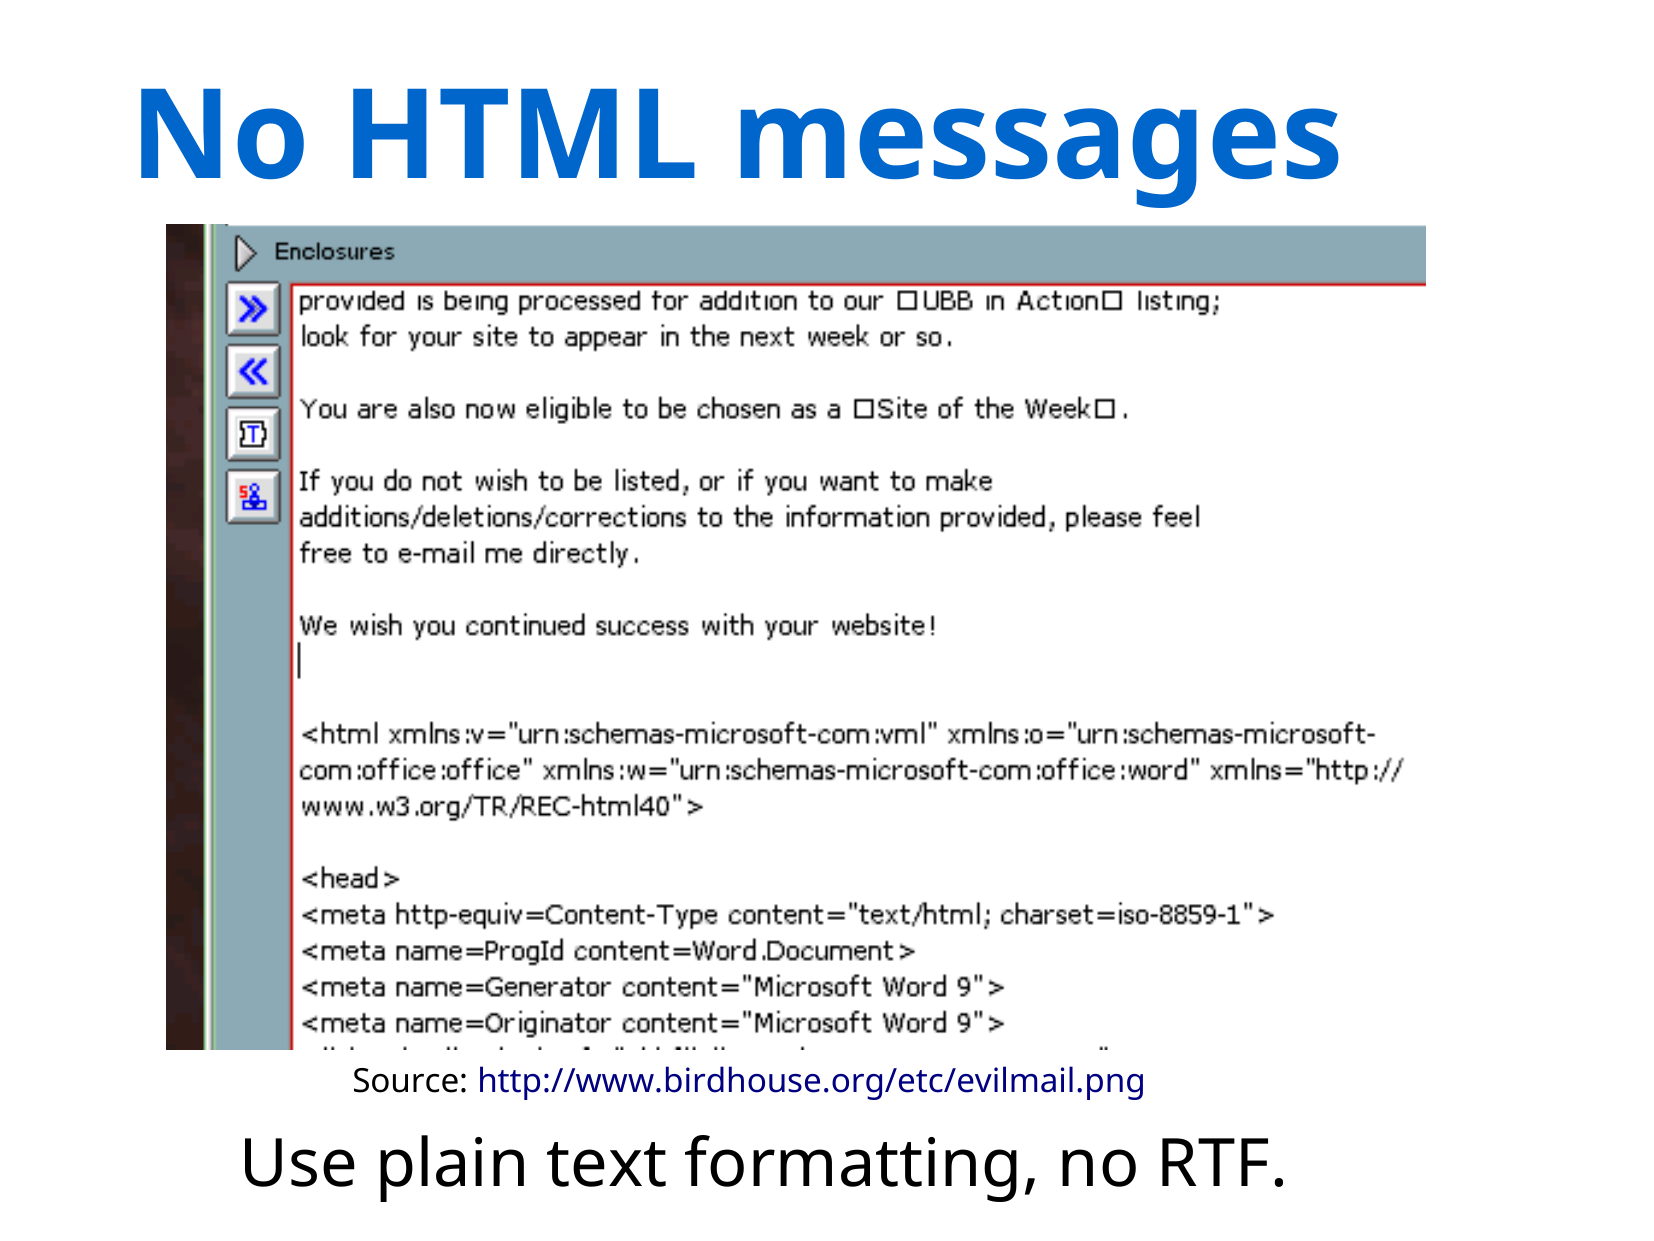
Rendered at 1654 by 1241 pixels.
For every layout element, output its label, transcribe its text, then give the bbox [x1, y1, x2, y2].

text_box Use plain text formatting, no RTF. [225, 1107, 1538, 1201]
text_box Source: http://www.birdhouse.org/etc/evilmail.png [337, 1050, 1388, 1104]
picture [166, 224, 1426, 1051]
text_box No HTML messages [116, 37, 1654, 199]
